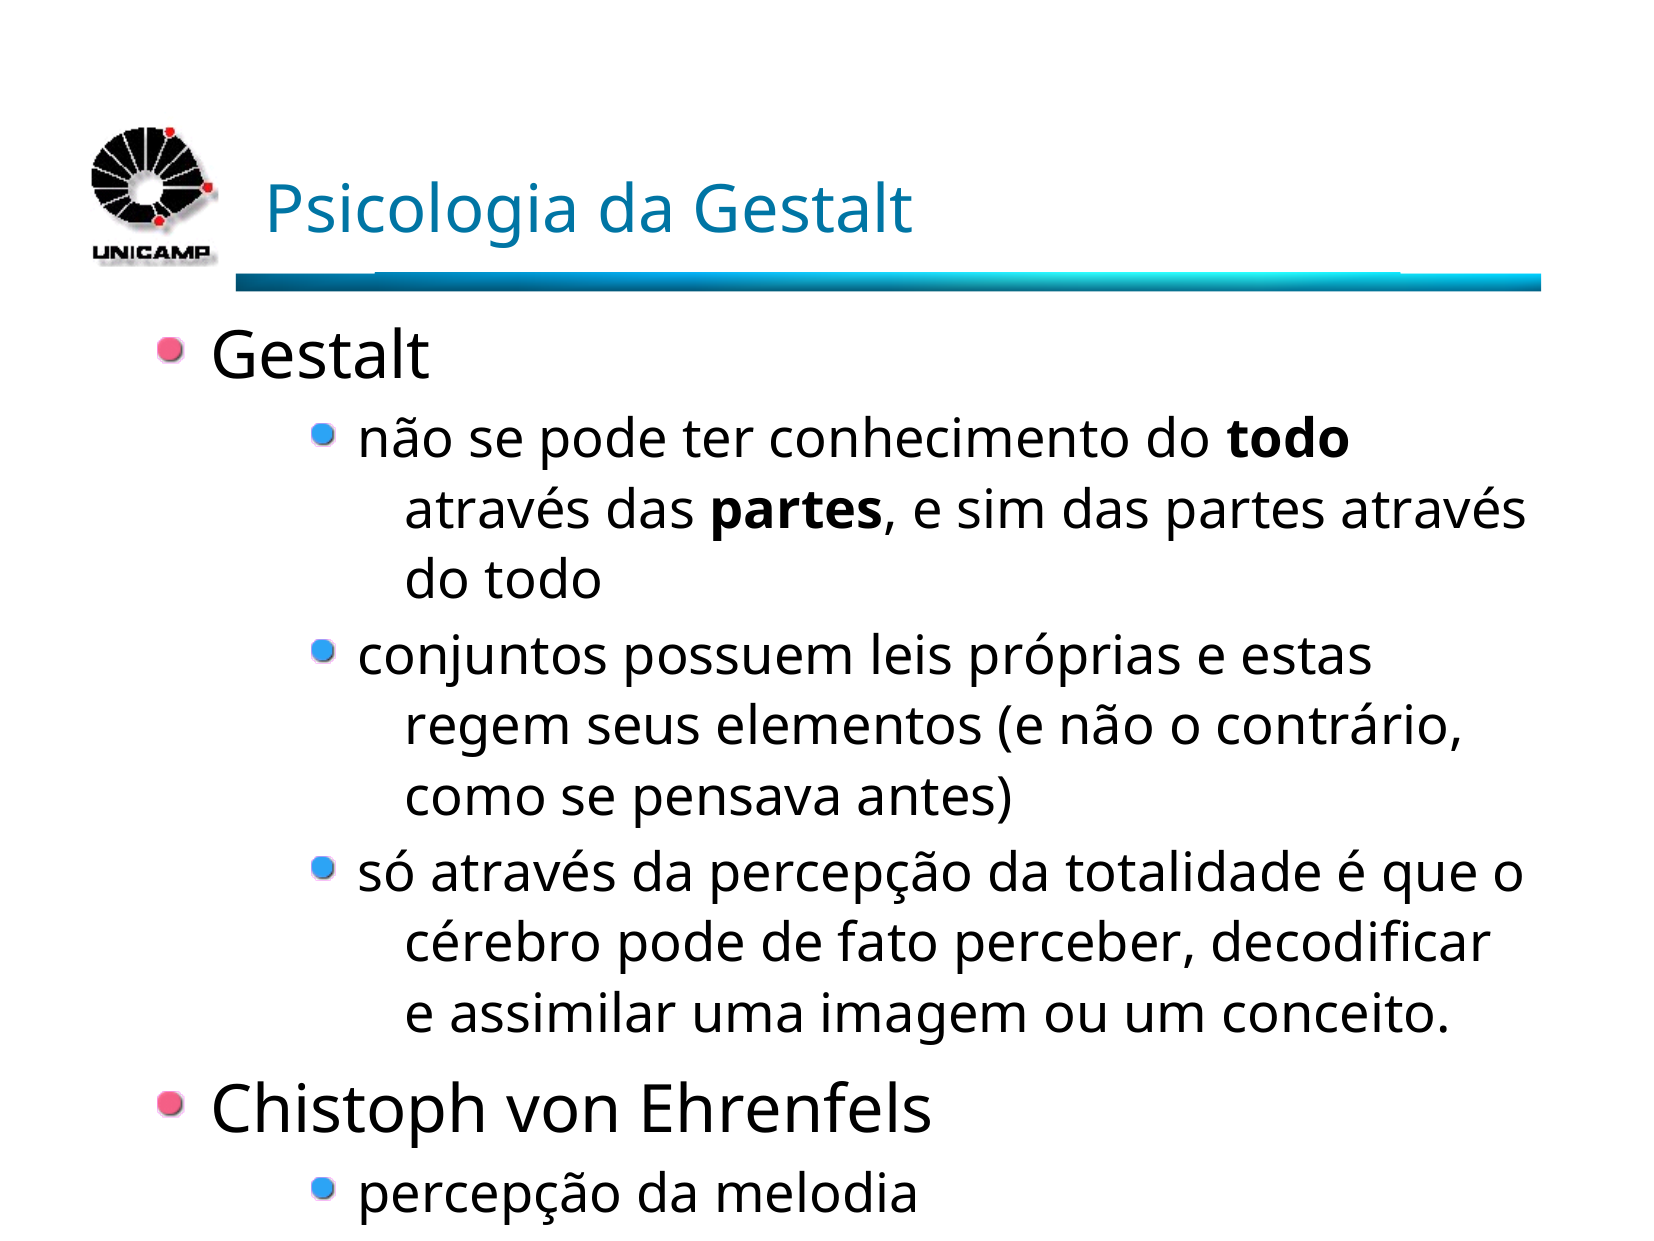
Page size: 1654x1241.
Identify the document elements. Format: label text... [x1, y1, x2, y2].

list Gestalt não se pode ter conhecimento do todo através das partes, e sim das partes através do todo conjuntos possuem leis próprias e estas regem seus elementos (e não o contrário, como se pensava antes) só através da percepção da totalidade é que o cérebro pode de fato perceber, decodificar e assimilar uma imagem ou um conceito. Chistoph von Ehrenfels percepção da melodia precursor, e não o fundador [121, 309, 1534, 1182]
picture [310, 1182, 337, 1202]
title Psicologia da Gestalt [264, 42, 1534, 250]
picture [125, 272, 1654, 295]
